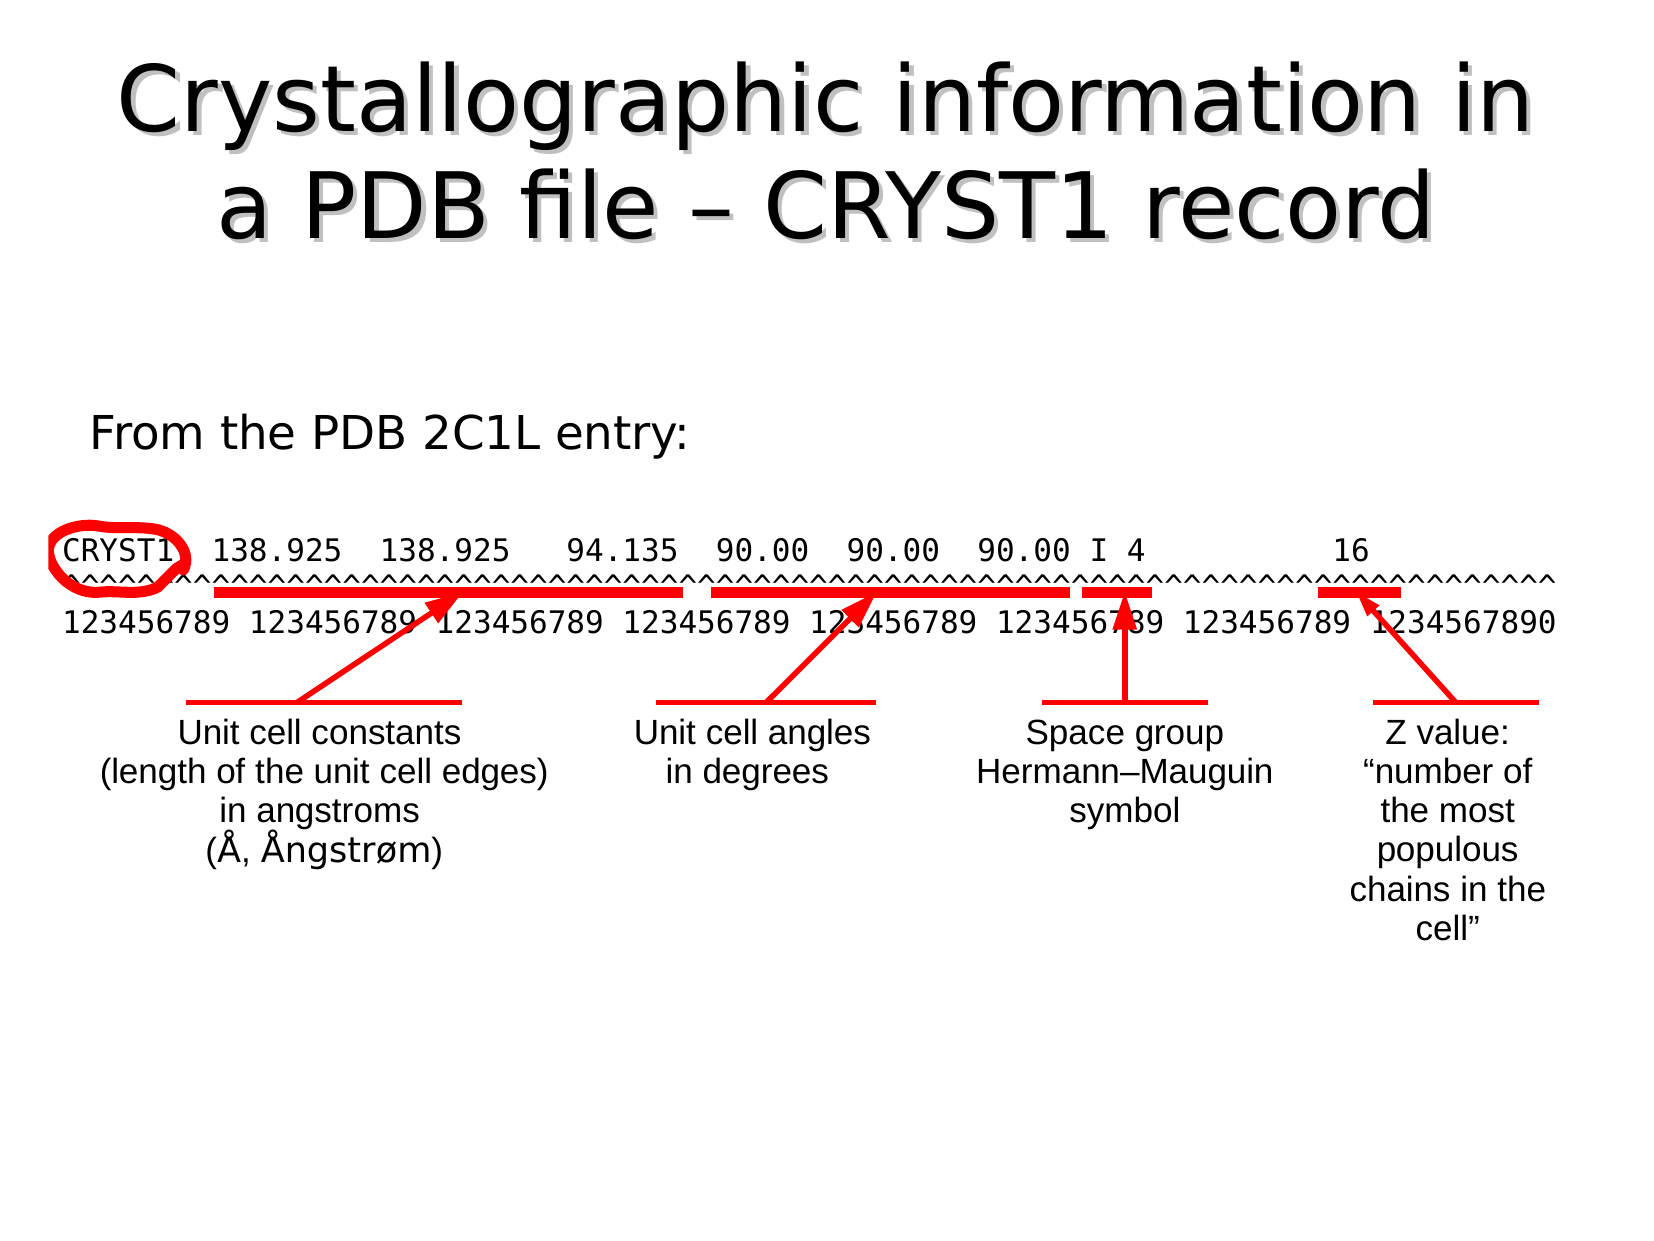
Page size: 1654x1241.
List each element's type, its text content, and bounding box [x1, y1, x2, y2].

chart [48, 399, 1595, 1015]
title Crystallographic information in a PDB file – CRYST1 record [82, 45, 1571, 261]
